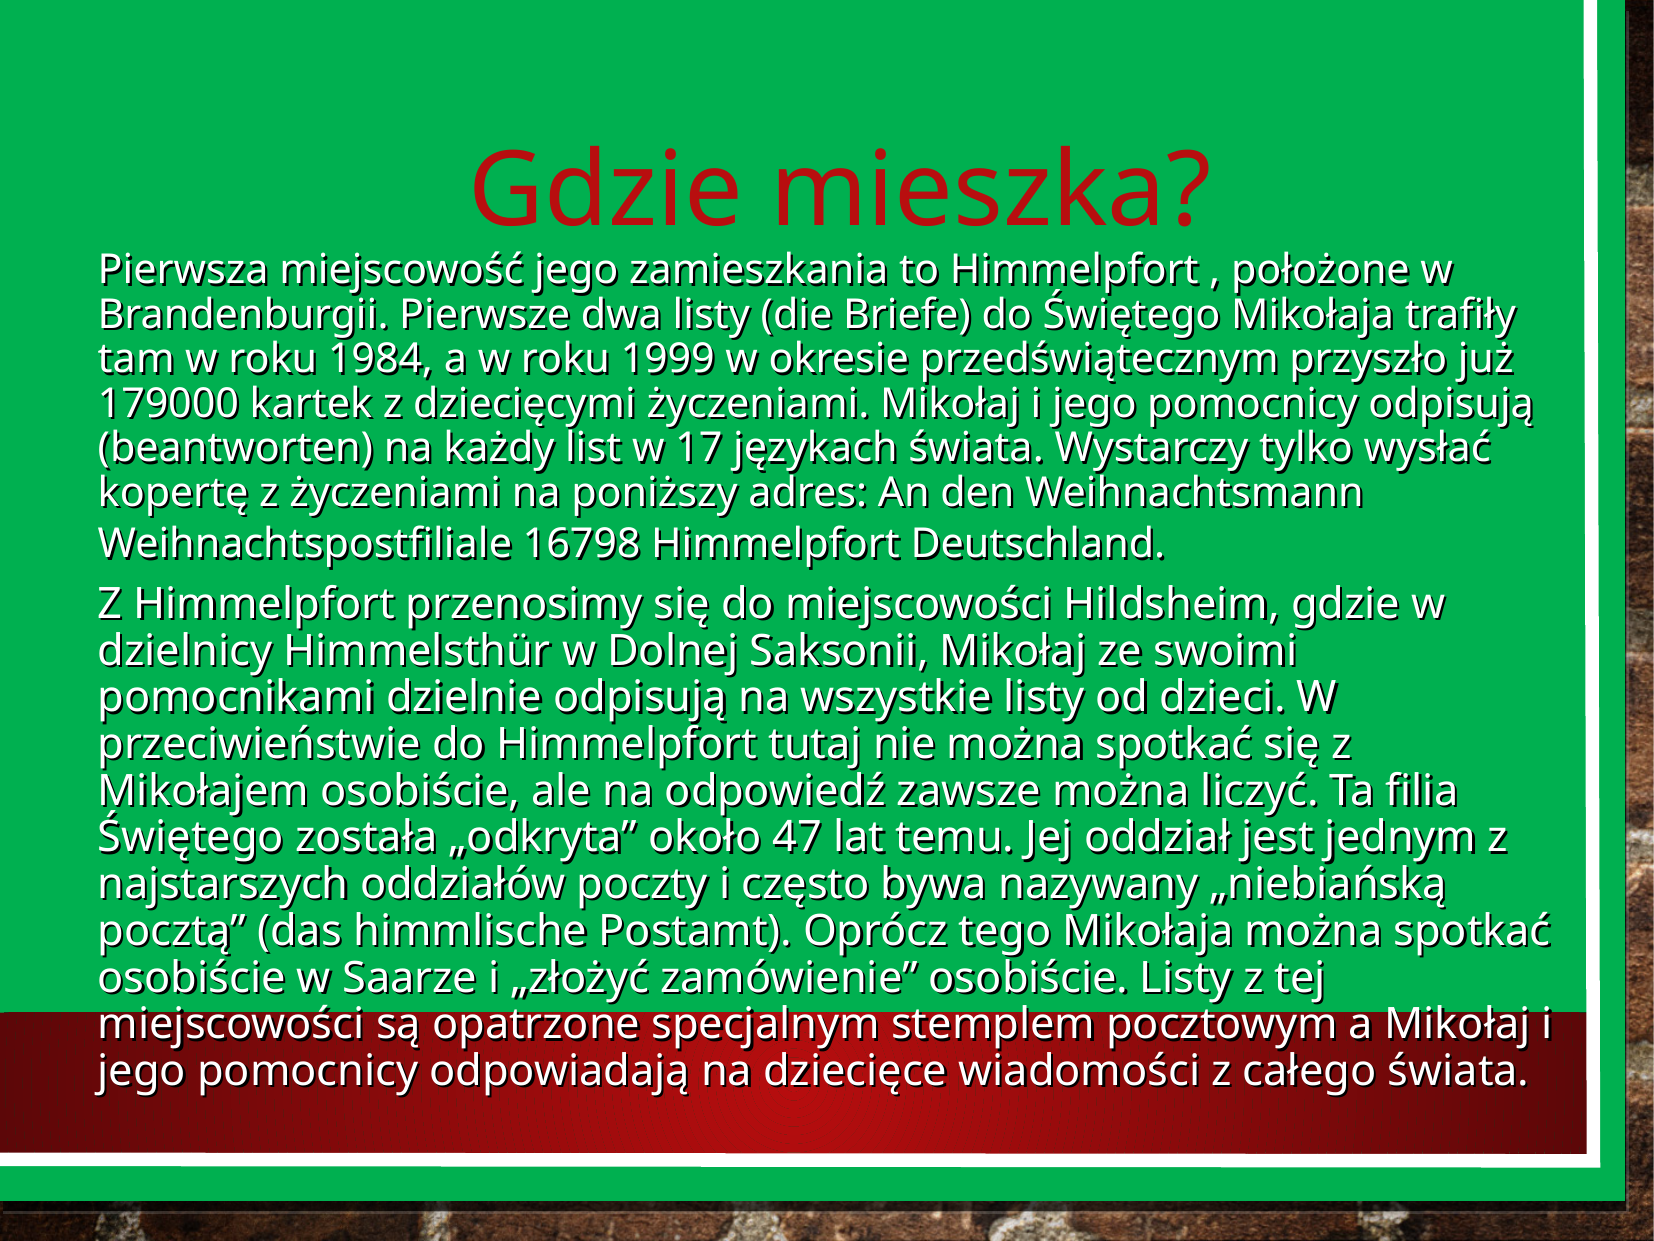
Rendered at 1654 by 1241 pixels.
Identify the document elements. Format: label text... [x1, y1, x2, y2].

title Gdzie mieszka? [82, 127, 1571, 229]
list Pierwsza miejscowość jego zamieszkania to Himmelpfort , położone w Brandenburgii. Pierwsze dwa listy (die Briefe) do Świętego Mikołaja trafiły tam w roku 1984, a w roku 1999 w okresie przedświątecznym przyszło już 179000 kartek z dziecięcymi życzeniami. Mikołaj i jego pomocnicy odpisują (beantworten) na każdy list w 17 językach świata. Wystarczy tylko wysłać kopertę z życzeniami na poniższy adres: An den Weihnachtsmann Weihnachtspostfiliale 16798 Himmelpfort Deutschland. Z Himmelpfort przenosimy się do miejscowości Hildsheim, gdzie w dzielnicy Himmelsthür w Dolnej Saksonii, Mikołaj ze swoimi pomocnikami dzielnie odpisują na wszystkie listy od dzieci. W przeciwieństwie do Himmelpfort tutaj nie można spotkać się z Mikołajem osobiście, ale na odpowiedź zawsze można liczyć. Ta filia Świętego została „odkryta” około 47 lat temu. Jej oddział jest jednym z najstarszych oddziałów poczty i często bywa nazywany „niebiańską pocztą” (das himmlische Postamt). Oprócz tego Mikołaja można spotkać osobiście w Saarze i „złożyć zamówienie” osobiście. Listy z tej miejscowości są opatrzone specjalnym stemplem pocztowym a Mikołaj i jego pomocnicy odpowiadają na dziecięce wiadomości z całego świata. [82, 229, 1571, 1167]
